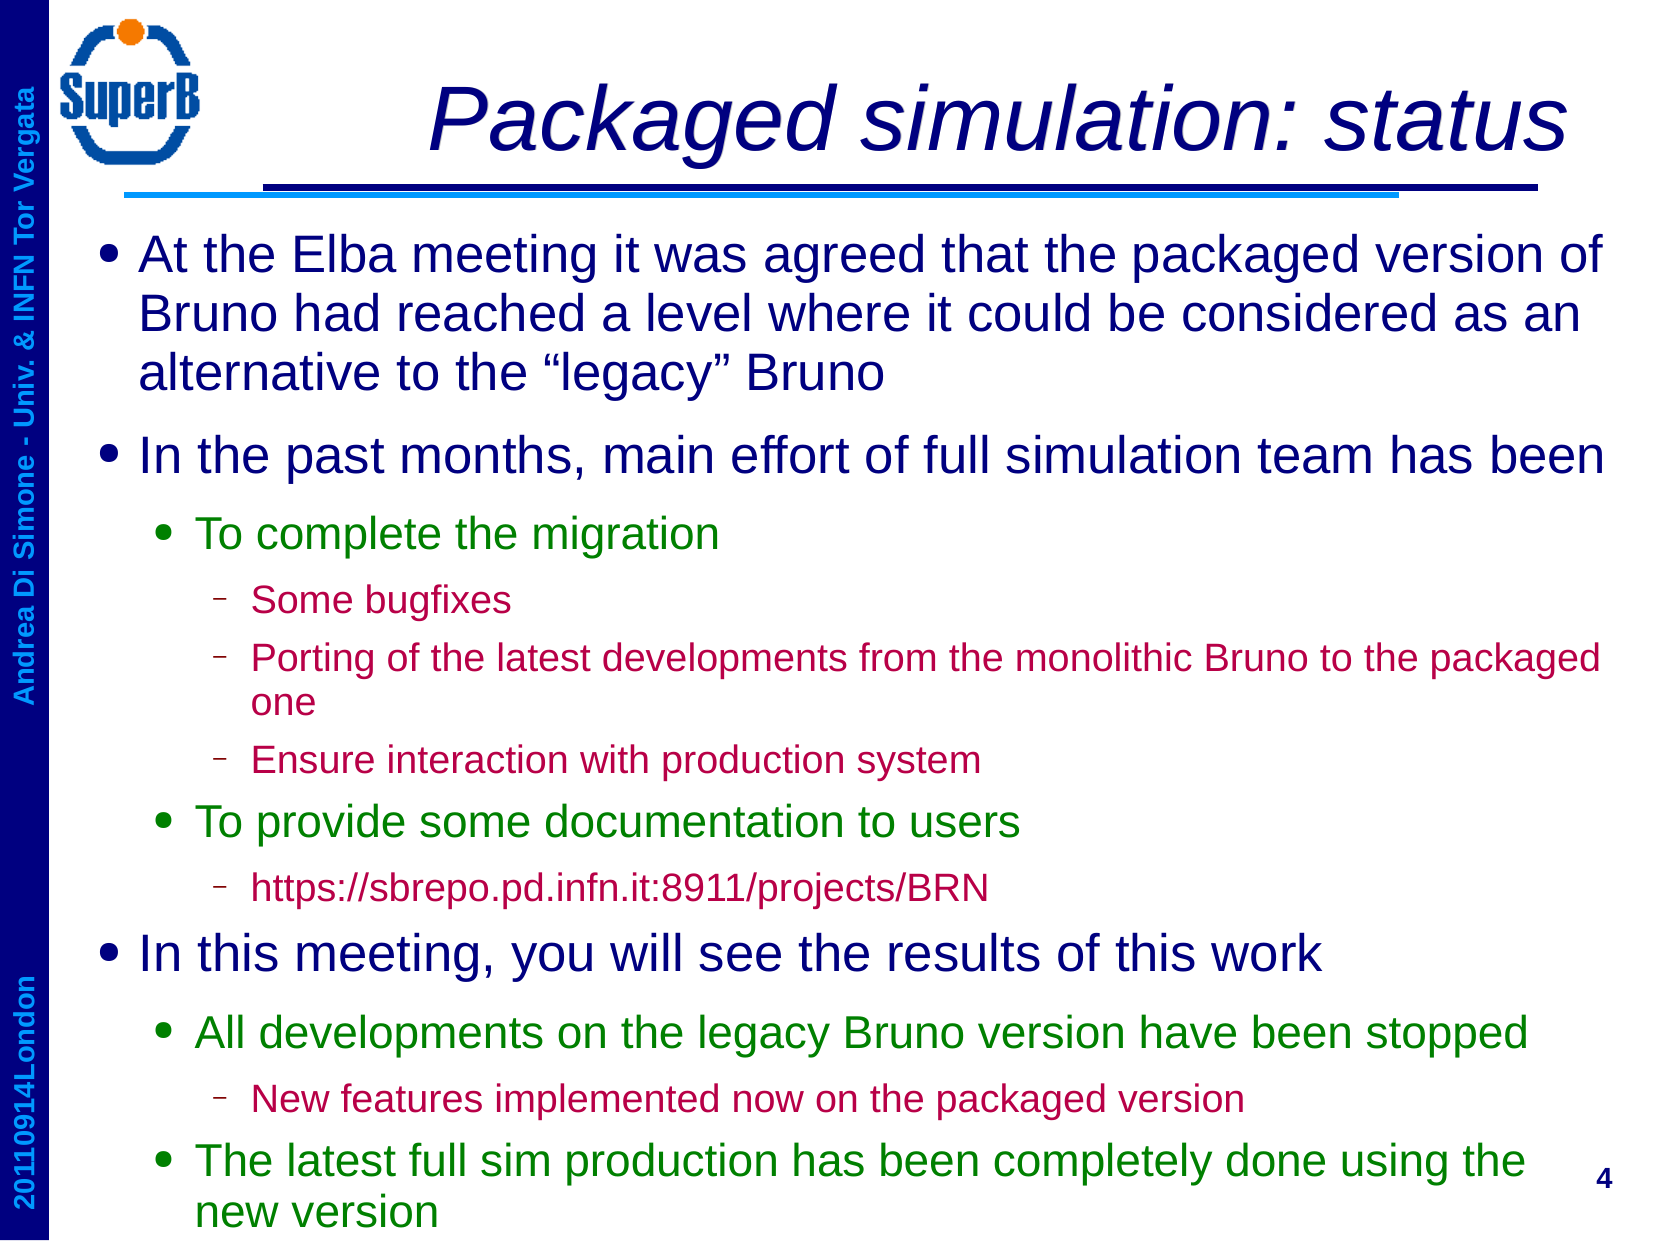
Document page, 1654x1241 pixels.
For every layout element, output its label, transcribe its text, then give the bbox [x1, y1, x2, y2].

list At the Elba meeting it was agreed that the packaged version of Bruno had reached a level where it could be considered as an alternative to the “legacy” Bruno In the past months, main effort of full simulation team has been To complete the migration Some bugfixes Porting of the latest developments from the monolithic Bruno to the packaged one Ensure interaction with production system To provide some documentation to users https://sbrepo.pd.infn.it:8911/projects/BRN In this meeting, you will see the results of this work All developments on the legacy Bruno version have been stopped New features implemented now on the packaged version The latest full sim production has been completely done using the new version All new fullsim plots you will see come from this software [82, 225, 1613, 1241]
title Packaged simulation: status [82, 49, 1571, 188]
picture [51, 16, 208, 170]
